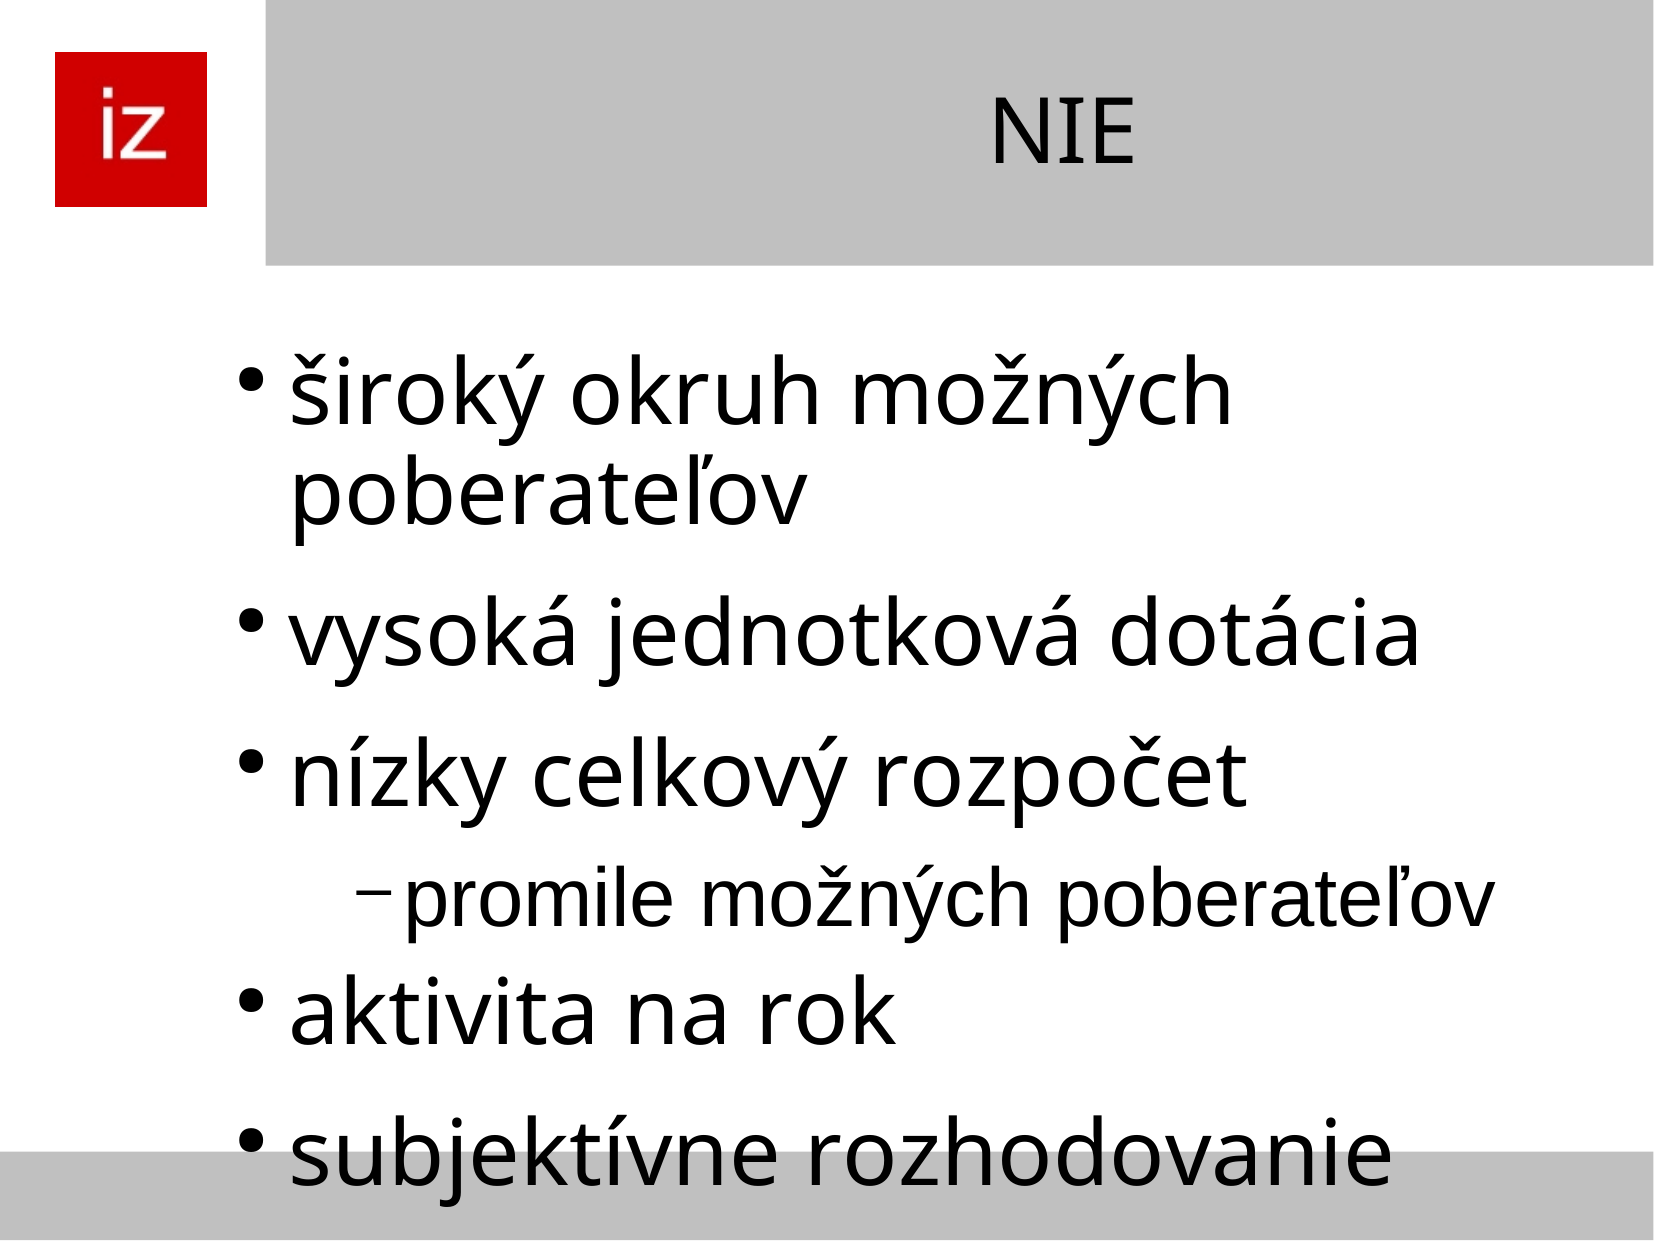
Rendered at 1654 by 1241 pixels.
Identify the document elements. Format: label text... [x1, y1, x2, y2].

title NIE [561, 29, 1565, 237]
picture [55, 52, 207, 207]
list široký okruh možných poberateľov vysoká jednotková dotácia nízky celkový rozpočet promile možných poberateľov aktivita na rok subjektívne rozhodovanie [121, 344, 1533, 1126]
